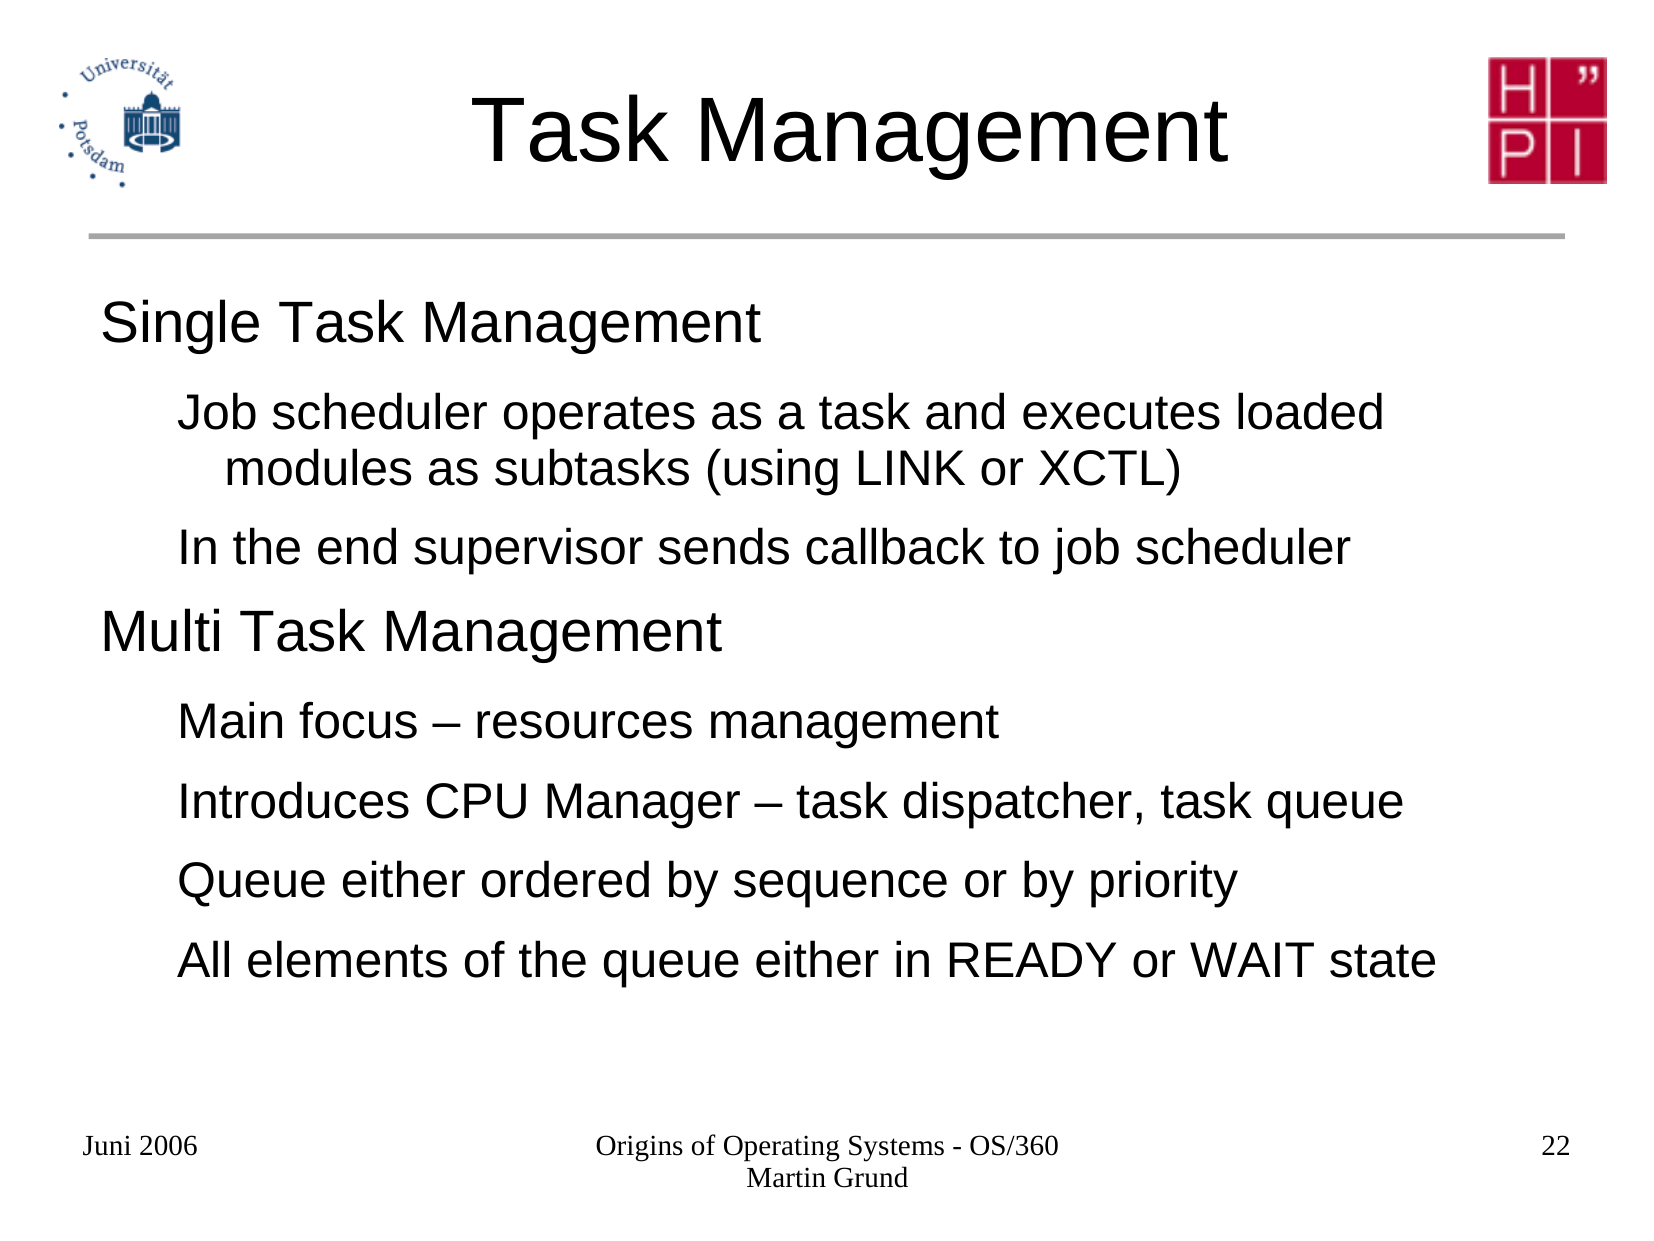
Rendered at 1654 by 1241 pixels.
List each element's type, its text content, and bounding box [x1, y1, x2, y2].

picture [59, 58, 181, 188]
list Single Task Management Job scheduler operates as a task and executes loaded modules as subtasks (using LINK or XCTL) In the end supervisor sends callback to job scheduler Multi Task Management Main focus – resources management Introduces CPU Manager – task dispatcher, task queue Queue either ordered by sequence or by priority All elements of the queue either in READY or WAIT state [82, 290, 1571, 1109]
picture [1488, 57, 1607, 184]
title Task Management [230, 25, 1471, 233]
